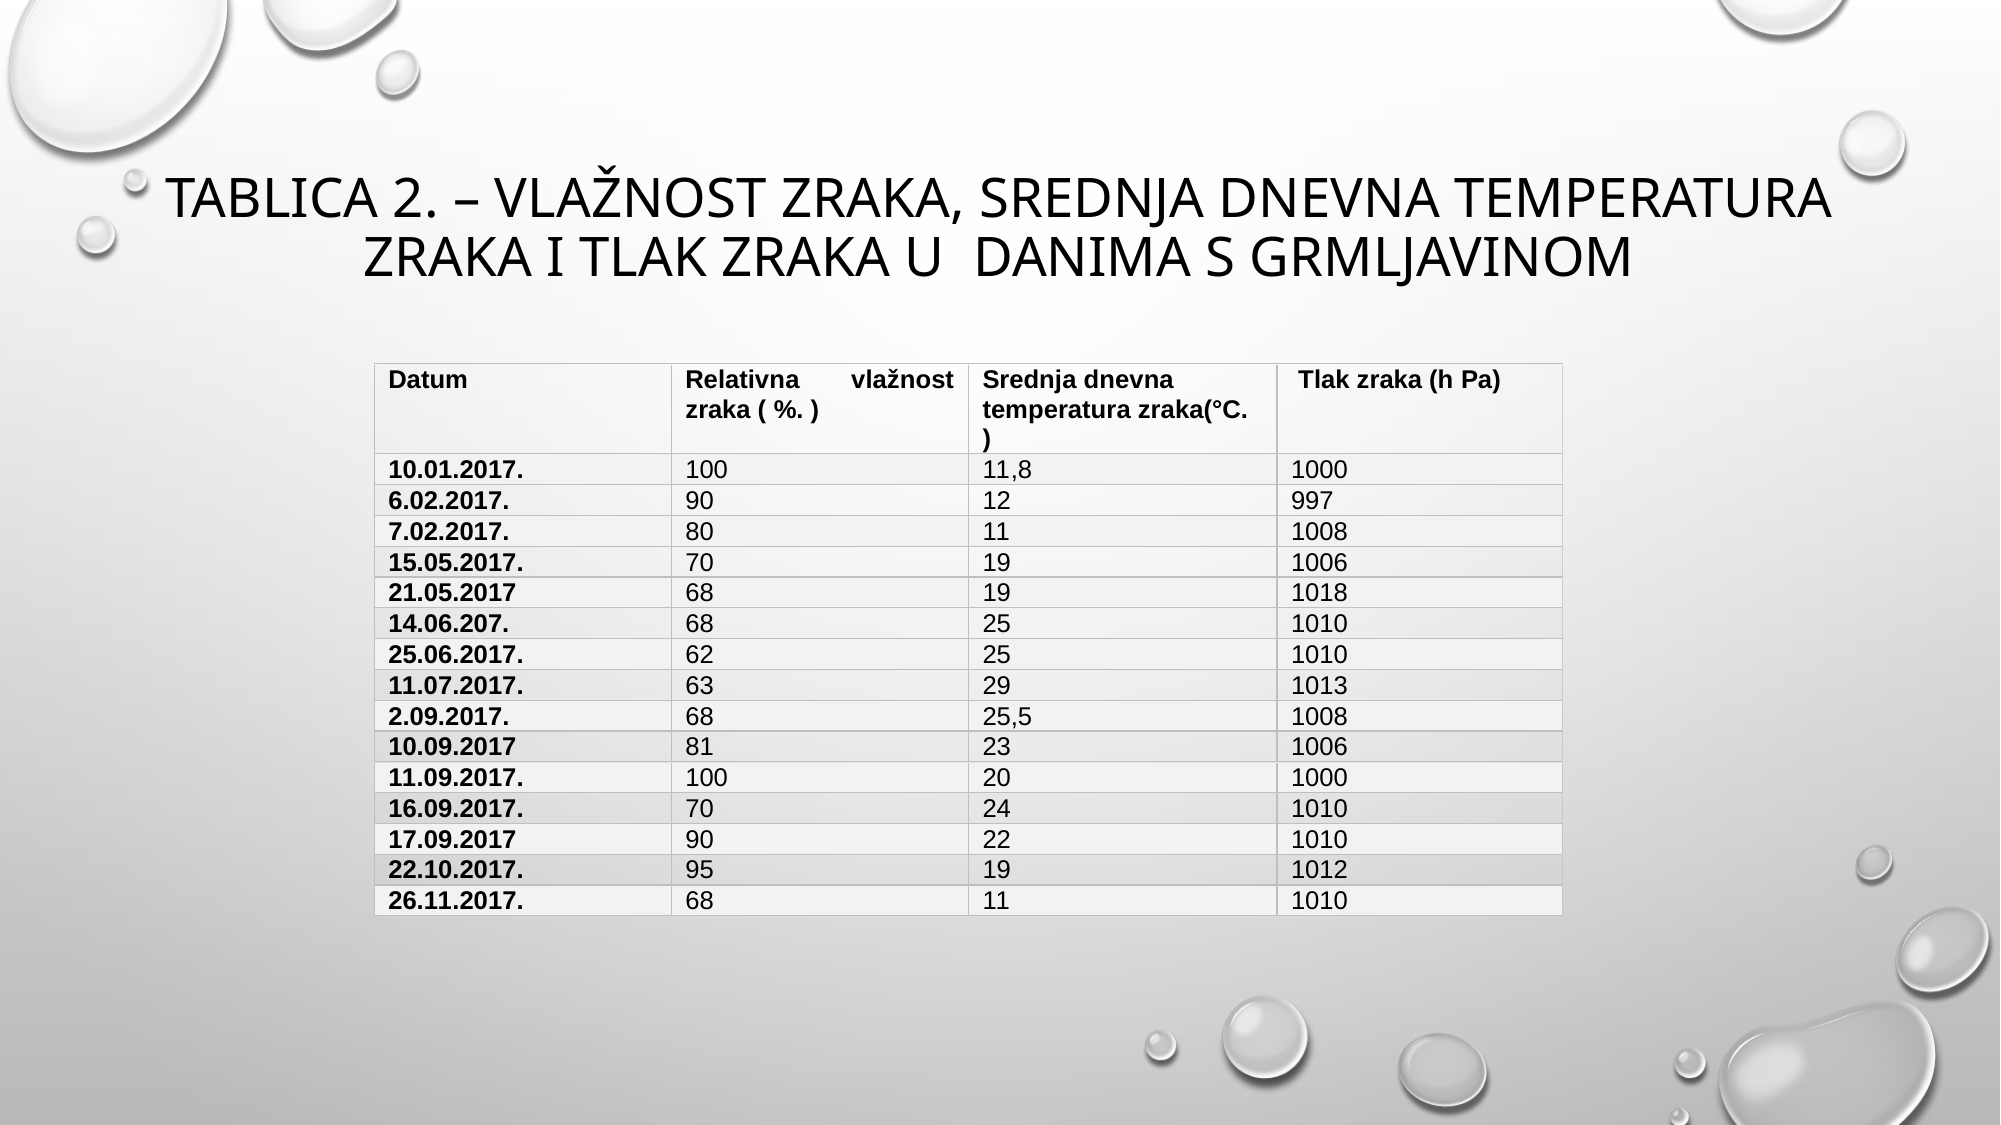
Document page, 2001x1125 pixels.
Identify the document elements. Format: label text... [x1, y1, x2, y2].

picture [373, 363, 1563, 983]
title Tablica 2. – Vlažnost zraka, srednja dnevna temperatura zraka i tlak zraka u danima s grmljavinom [149, 101, 1851, 364]
